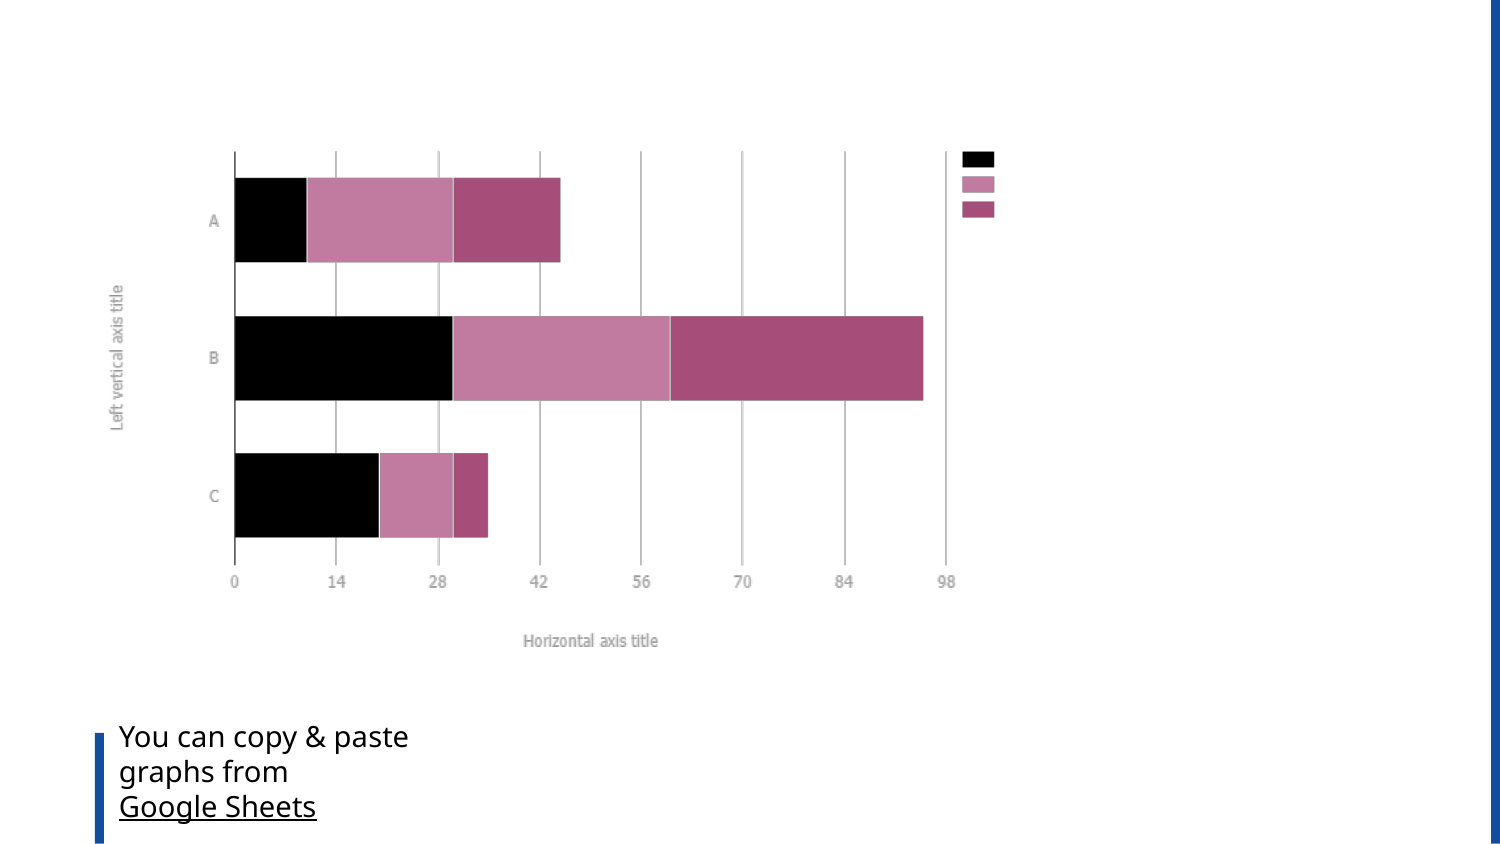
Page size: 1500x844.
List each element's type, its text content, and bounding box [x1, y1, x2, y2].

list You can copy & paste graphs from Google Sheets [103, 703, 509, 789]
picture [24, 24, 1156, 693]
